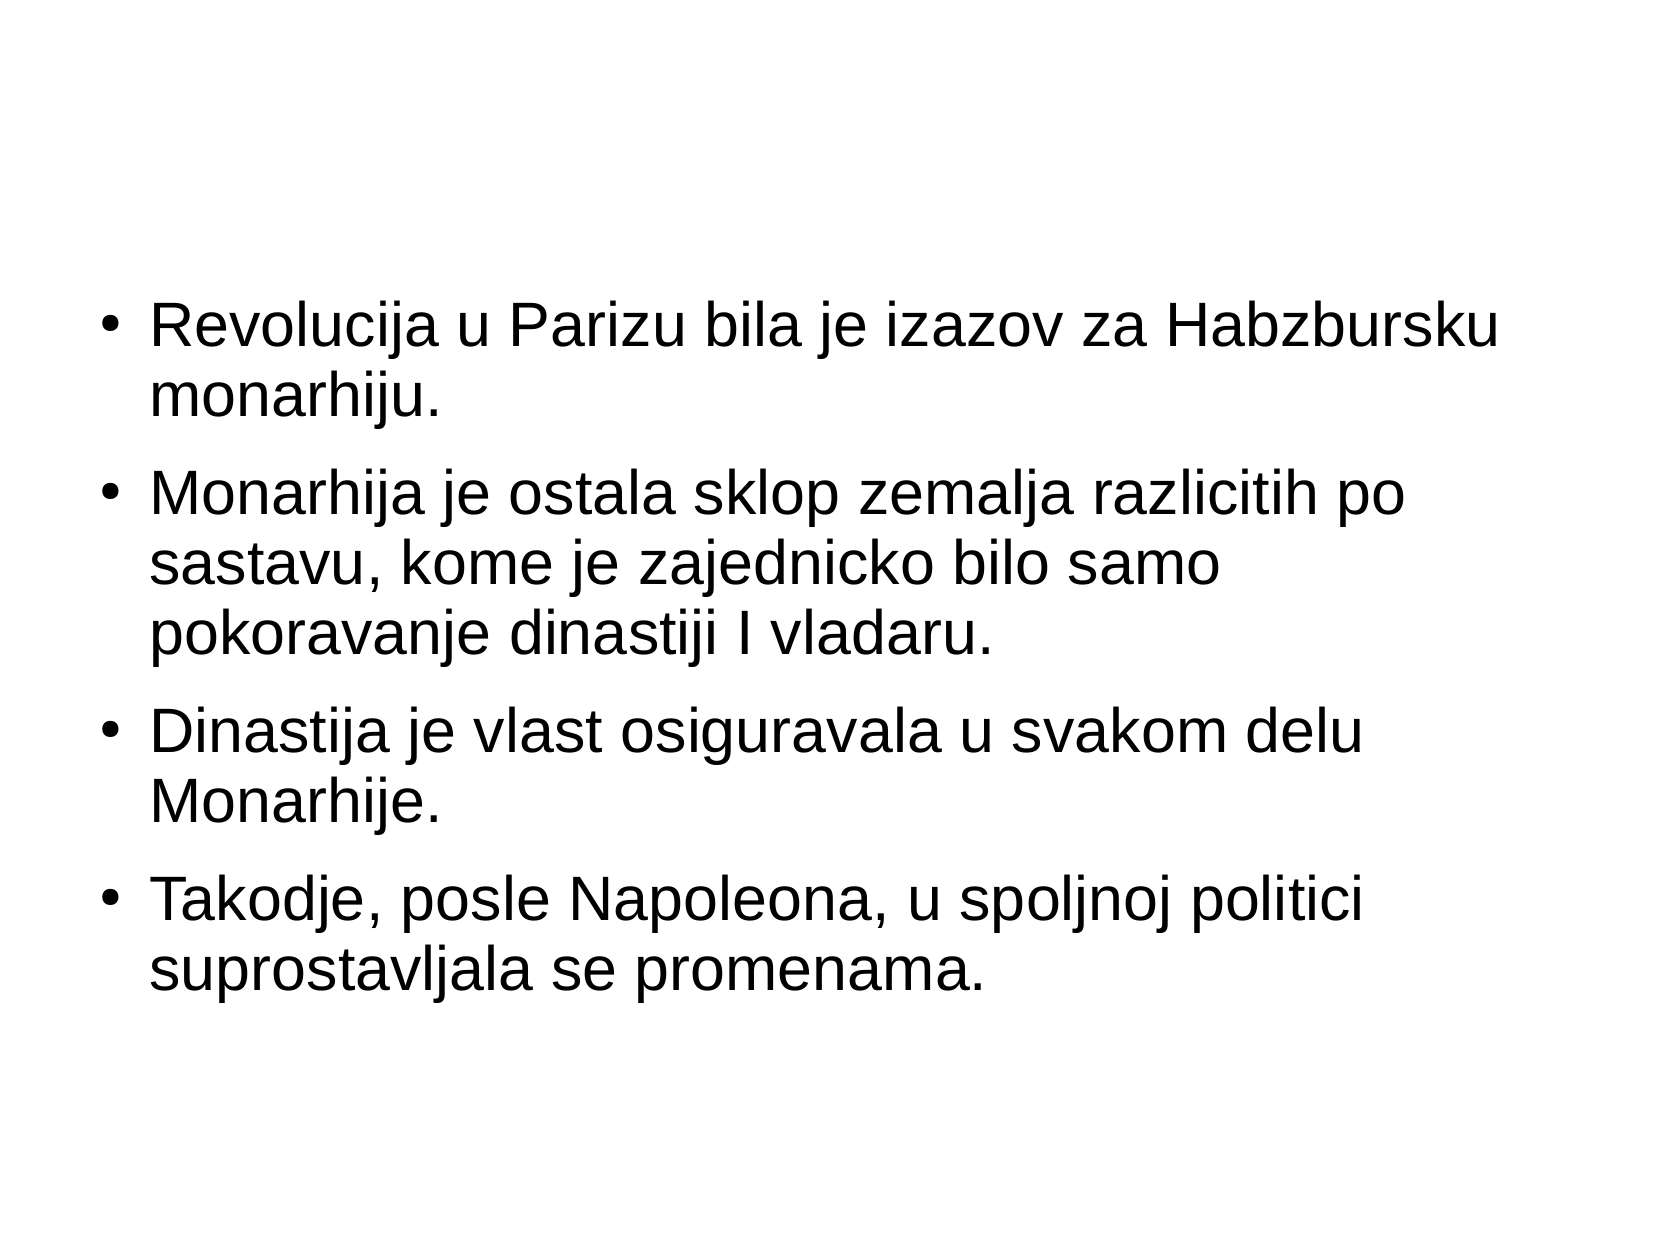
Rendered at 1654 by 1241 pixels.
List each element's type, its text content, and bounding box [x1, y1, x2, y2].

list Revolucija u Parizu bila je izazov za Habzbursku monarhiju. Monarhija je ostala sklop zemalja razlicitih po sastavu, kome je zajednicko bilo samo pokoravanje dinastiji I vladaru. Dinastija je vlast osiguravala u svakom delu Monarhije. Takodje, posle Napoleona, u spoljnoj politici suprostavljala se promenama. [82, 290, 1538, 1010]
